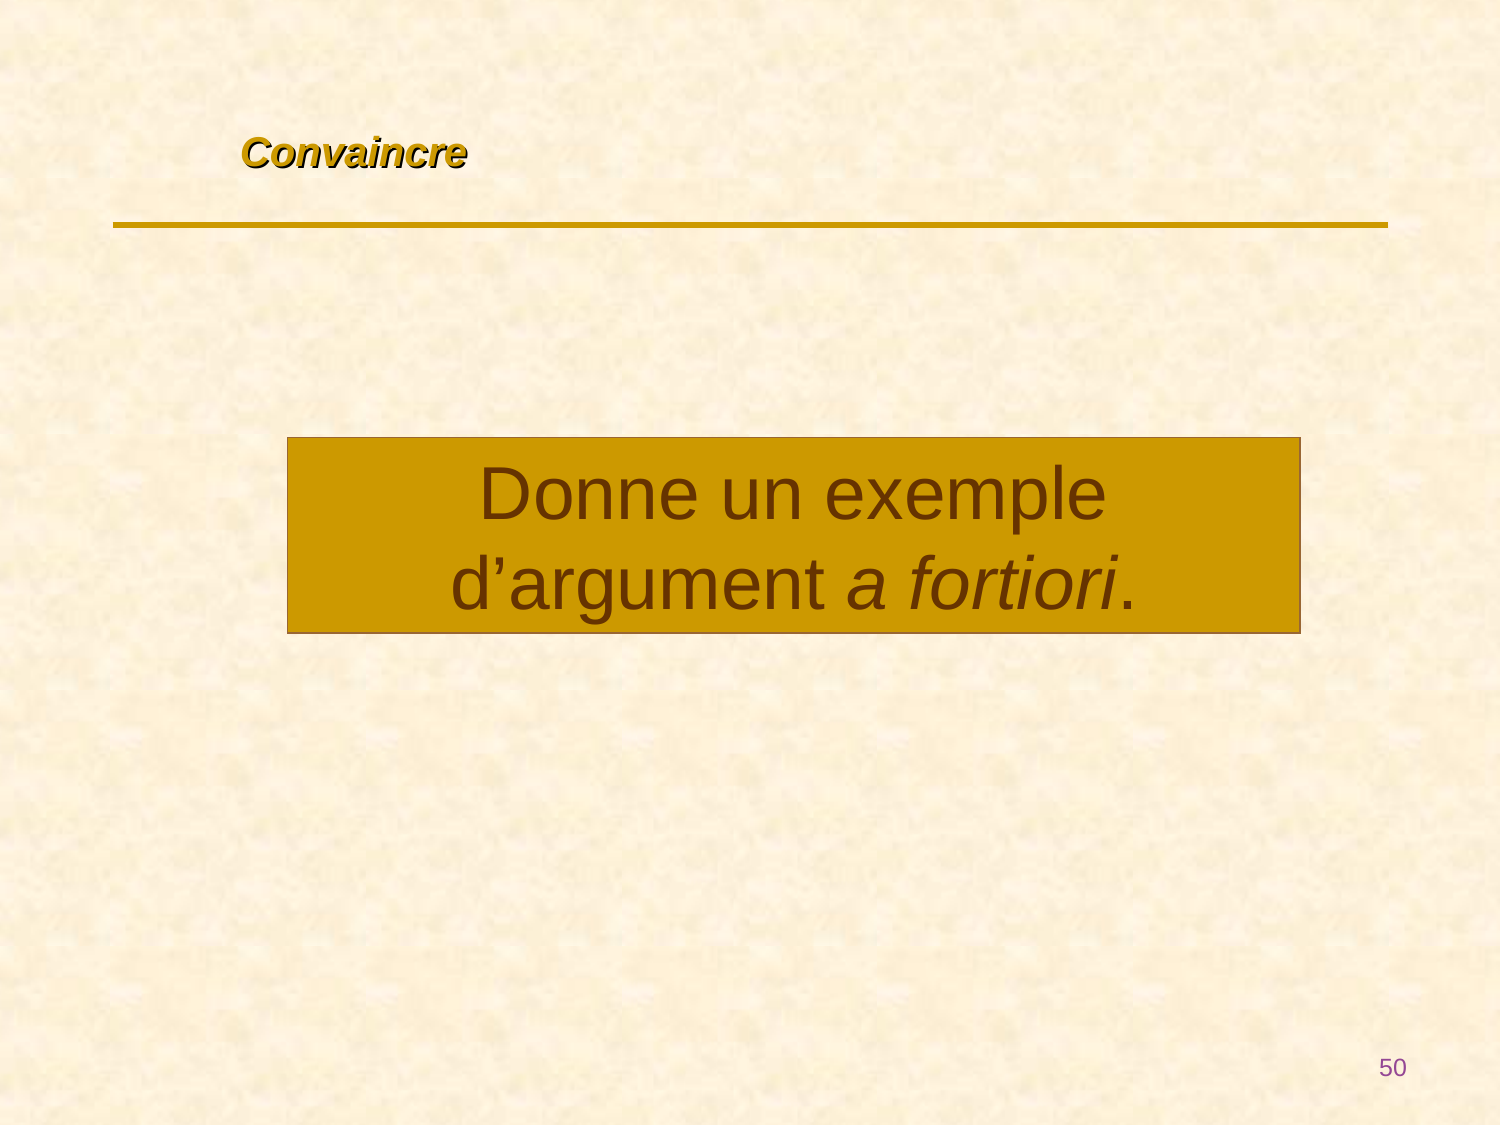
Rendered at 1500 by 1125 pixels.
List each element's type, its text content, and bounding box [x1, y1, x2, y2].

text_box Donne un exemple d’argument a fortiori. [287, 437, 1300, 633]
picture [0, 0, 1500, 1125]
text_box Convaincre [225, 116, 483, 183]
